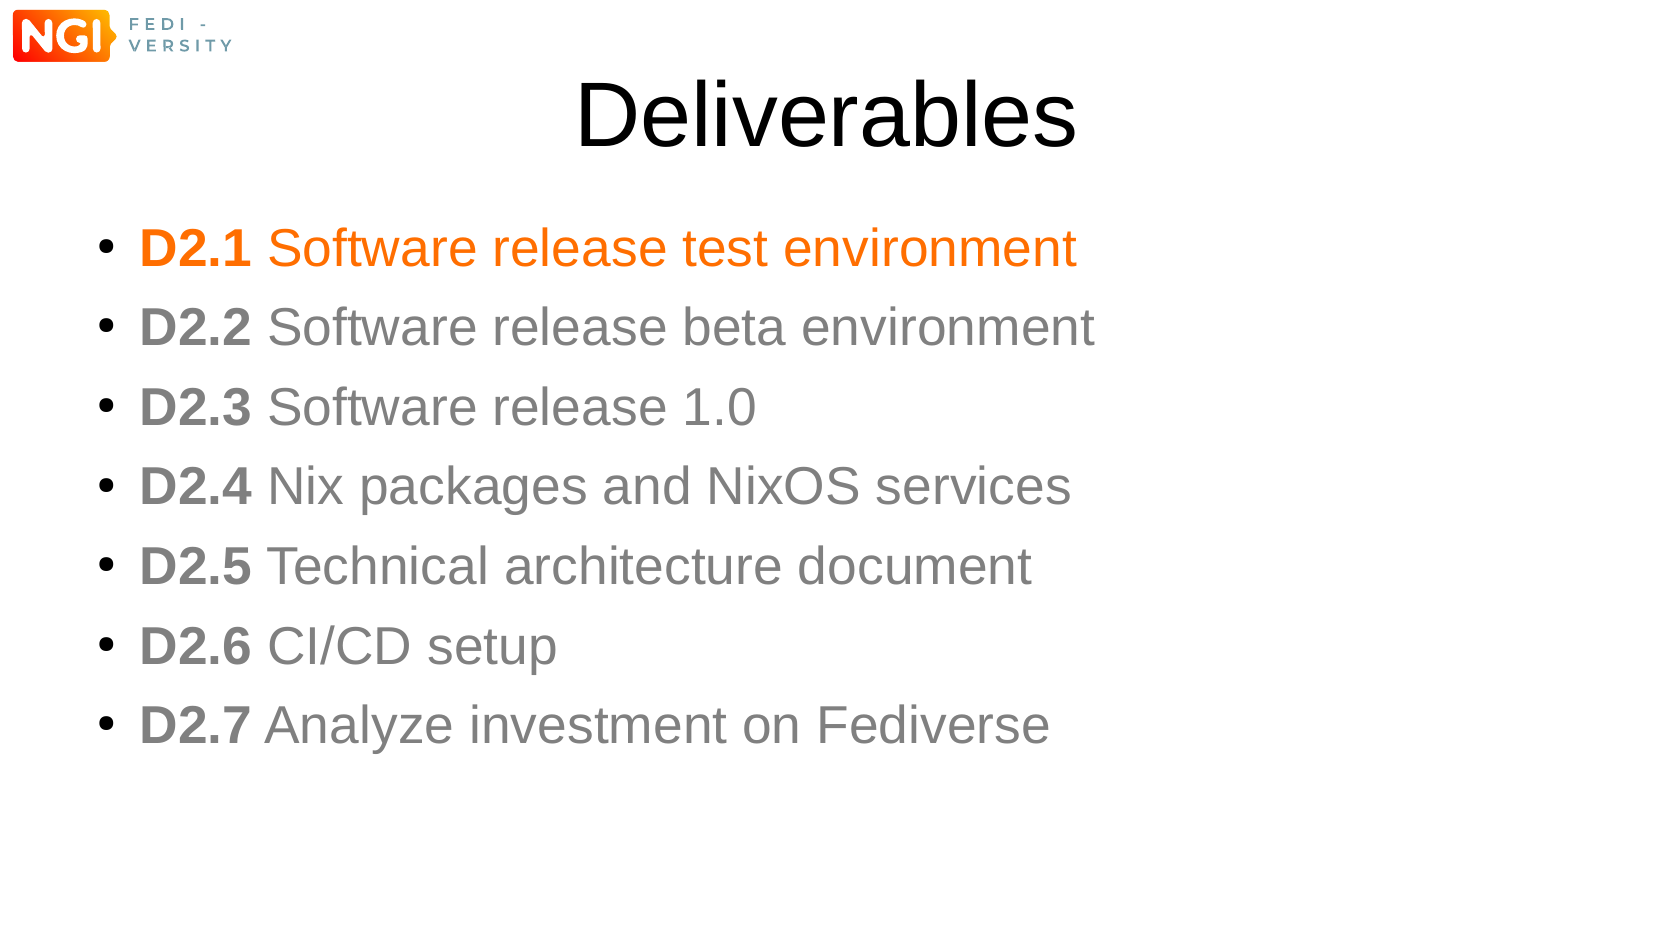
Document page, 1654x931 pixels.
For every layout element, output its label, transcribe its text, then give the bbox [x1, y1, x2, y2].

list D2.1 Software release test environment D2.2 Software release beta environment D2.3 Software release 1.0 D2.4 Nix packages and NixOS services D2.5 Technical architecture document D2.6 CI/CD setup D2.7 Analyze investment on Fediverse [82, 217, 1571, 758]
picture [12, 9, 232, 63]
title Deliverables [82, 37, 1571, 193]
